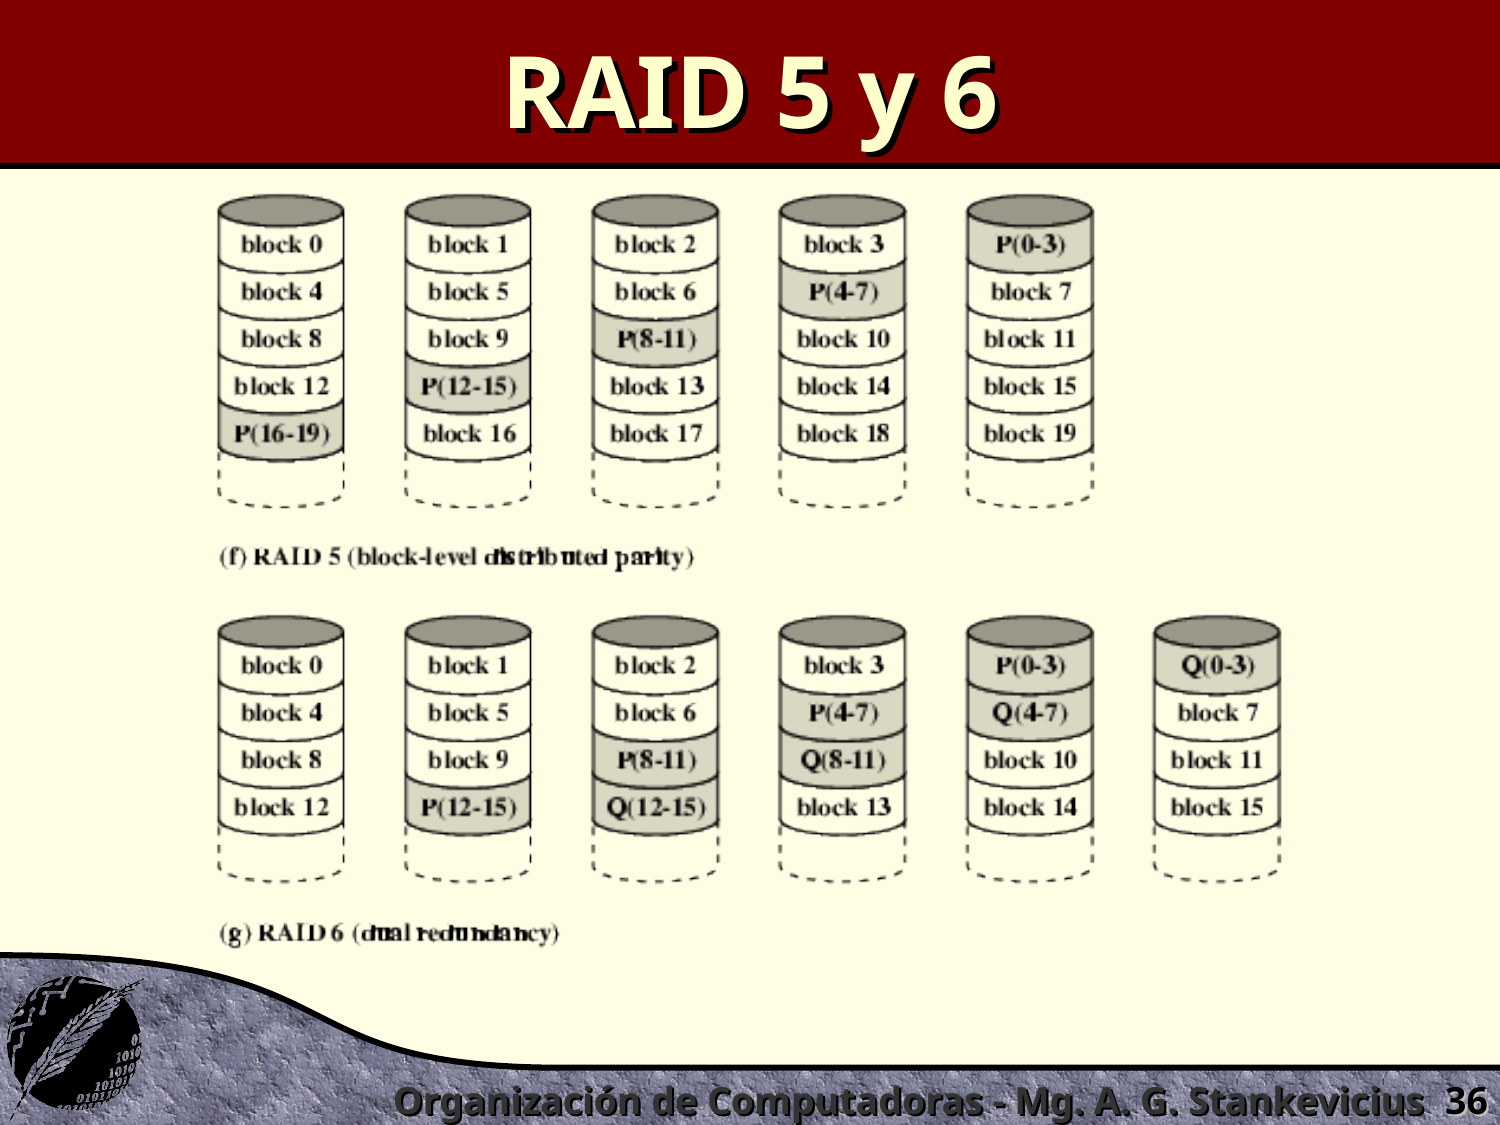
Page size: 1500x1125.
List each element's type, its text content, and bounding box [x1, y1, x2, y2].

picture [448, 1100, 455, 1110]
picture [802, 1100, 806, 1110]
picture [1058, 1100, 1065, 1110]
picture [0, 159, 1500, 1125]
title RAID 5 y 6 [15, 5, 1485, 160]
